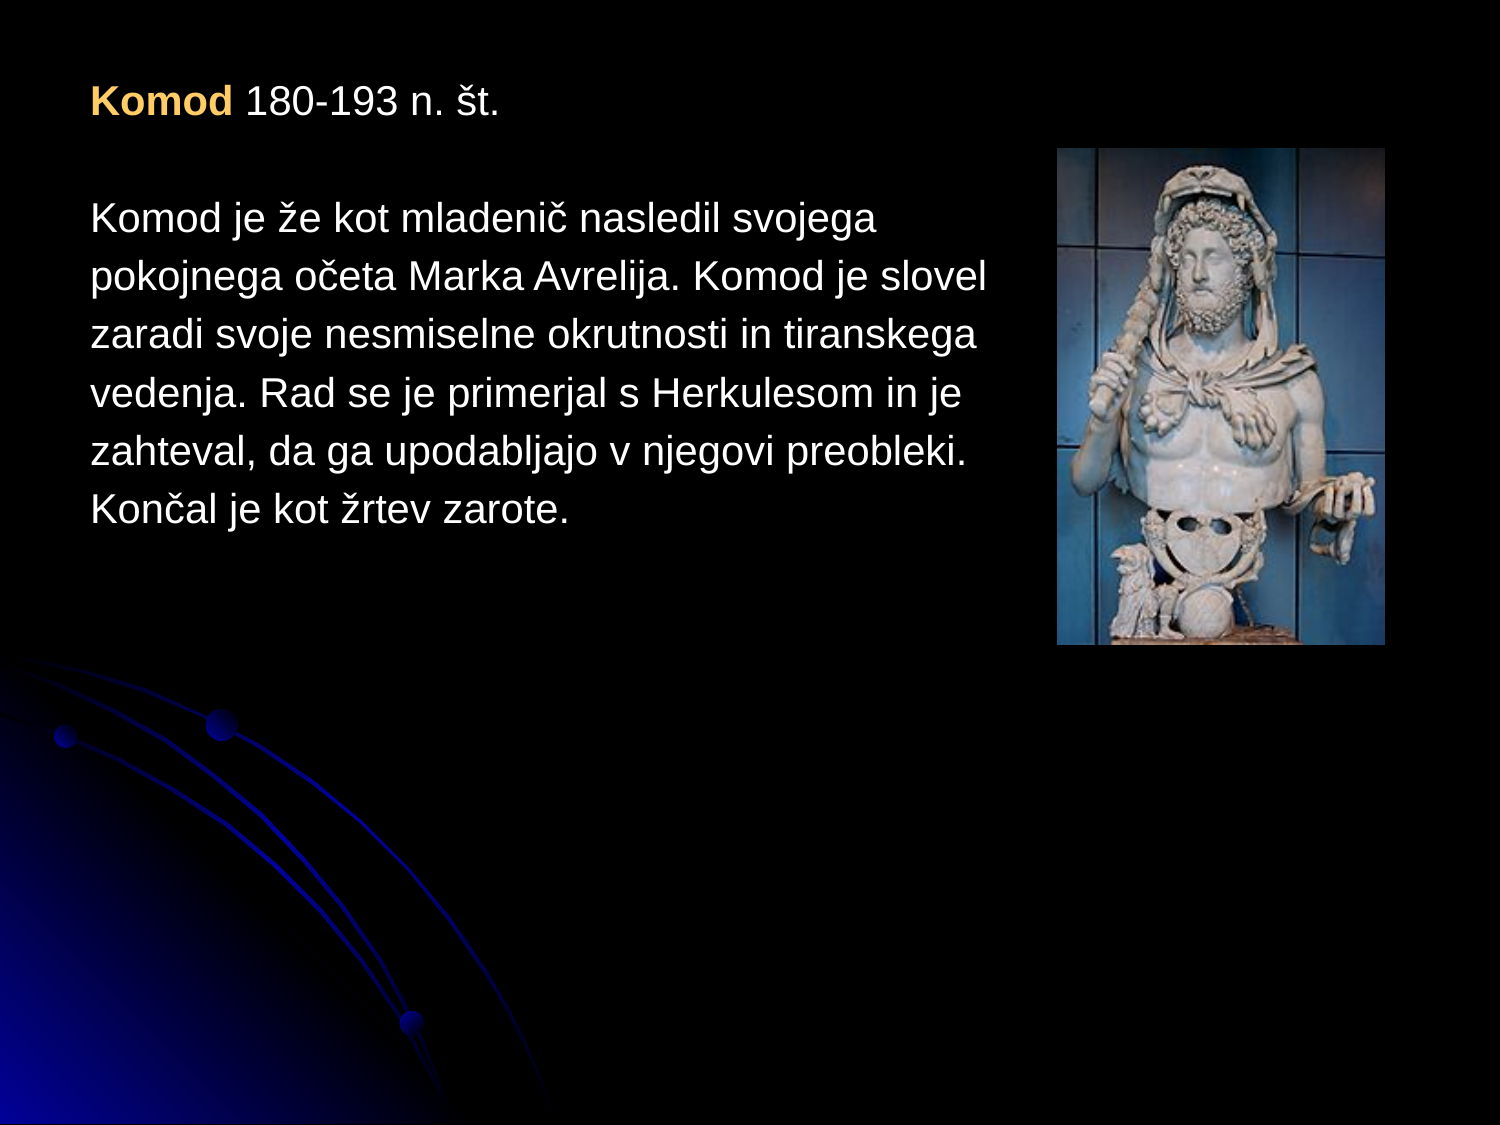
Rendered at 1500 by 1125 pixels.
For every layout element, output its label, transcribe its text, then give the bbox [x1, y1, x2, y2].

list Komod 180-193 n. št. Komod je že kot mladenič nasledil svojega pokojnega očeta Marka Avrelija. Komod je slovel zaradi svoje nesmiselne okrutnosti in tiranskega vedenja. Rad se je primerjal s Herkulesom in je zahteval, da ga upodabljajo v njegovi preobleki. Končal je kot žrtev zarote. [75, 66, 1425, 1006]
picture [1057, 148, 1385, 646]
